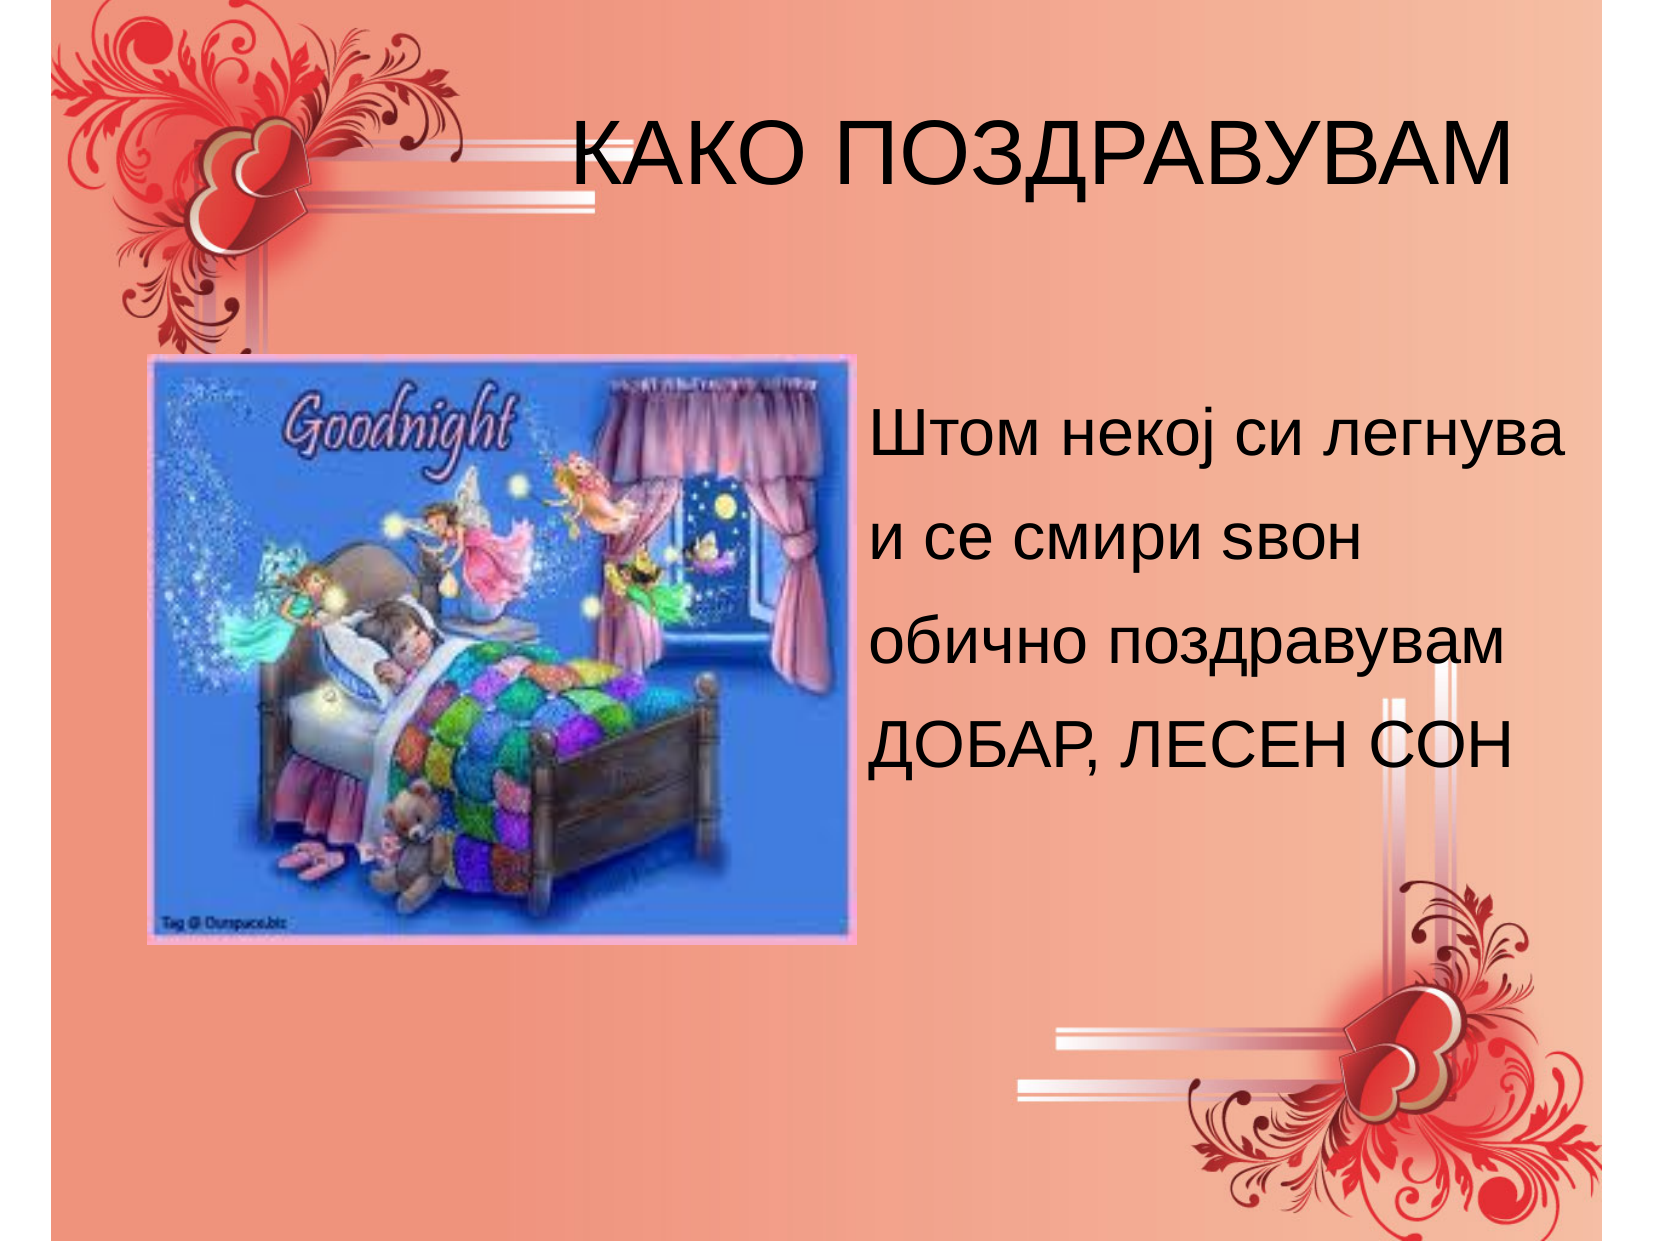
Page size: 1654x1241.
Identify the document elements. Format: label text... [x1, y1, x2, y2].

list Штом некој си легнува и се смири ѕвон обично поздравувам ДОБАР, ЛЕСЕН СОН [797, 290, 1572, 1109]
title КАКО ПОЗДРАВУВАМ [82, 56, 1571, 250]
picture [51, 0, 1602, 1241]
